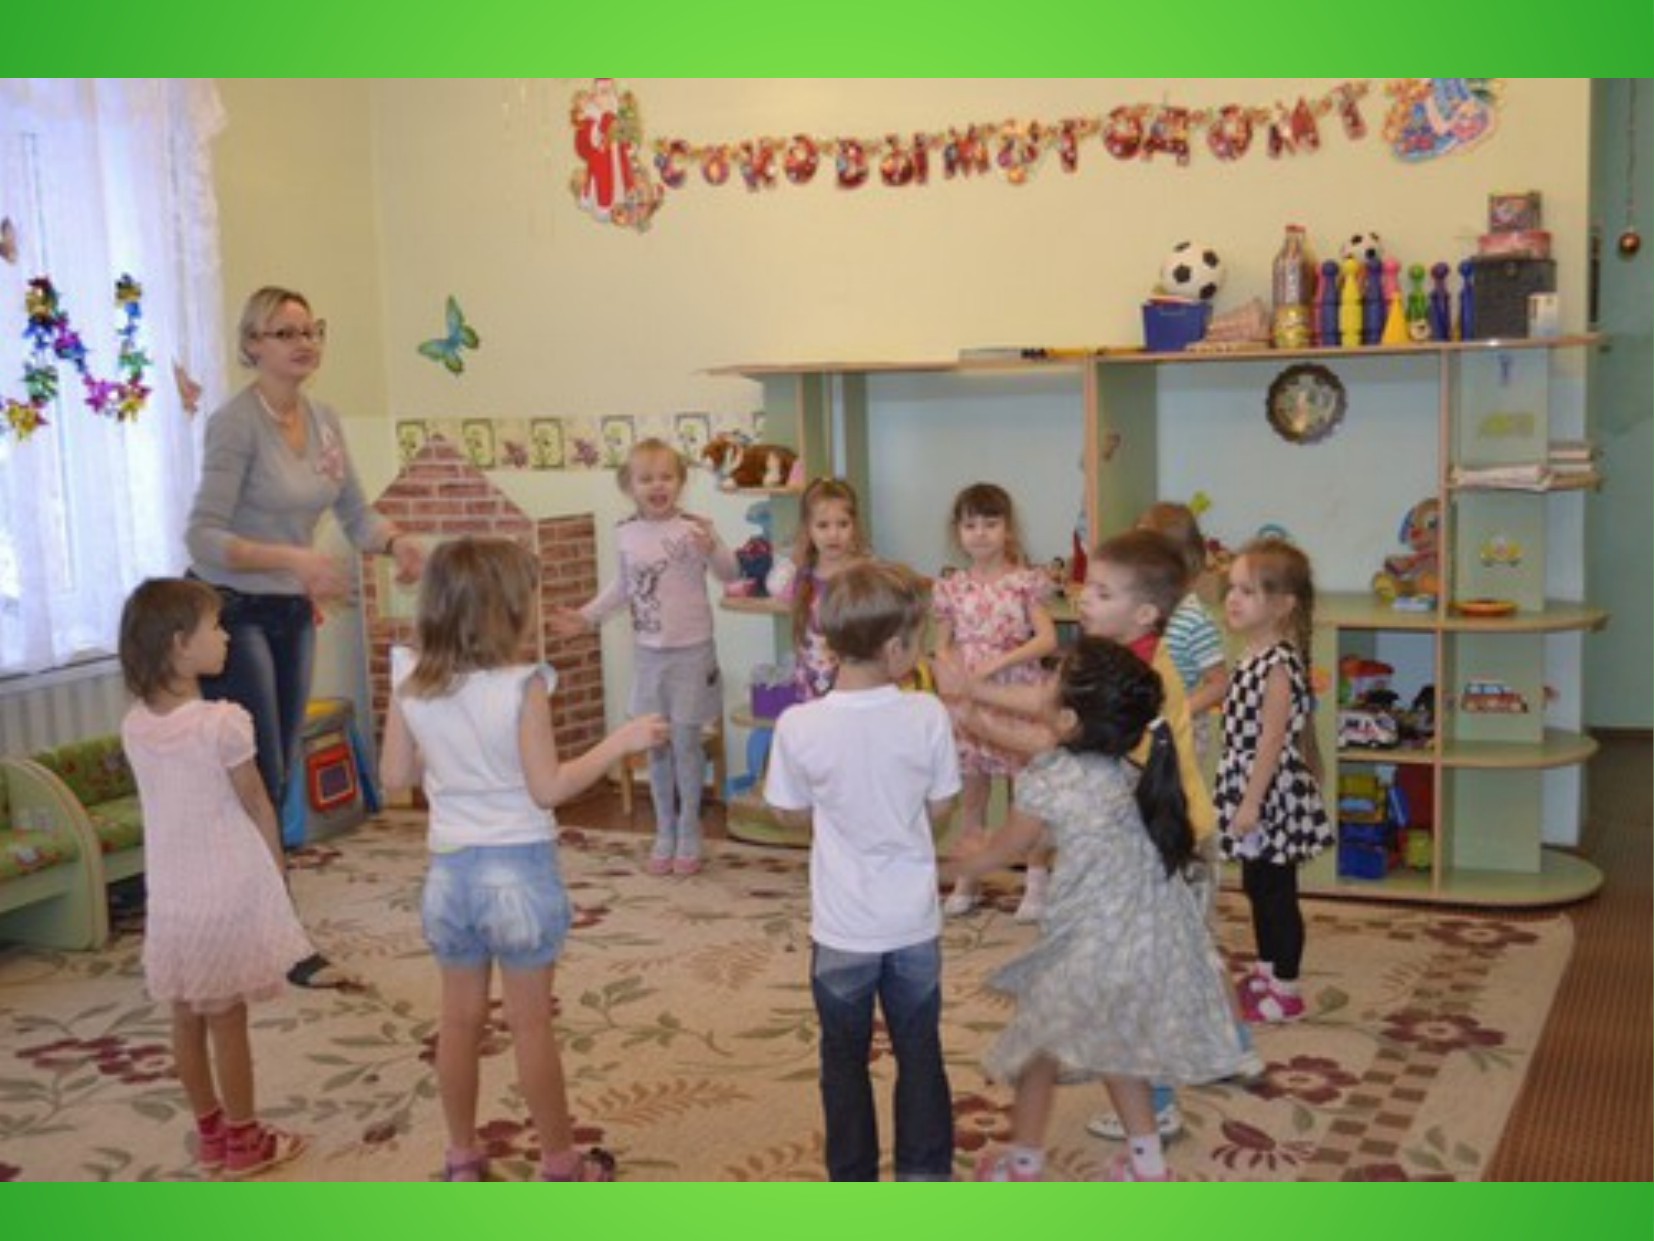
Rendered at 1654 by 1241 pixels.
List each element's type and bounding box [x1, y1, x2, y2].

picture [0, 78, 1654, 1182]
